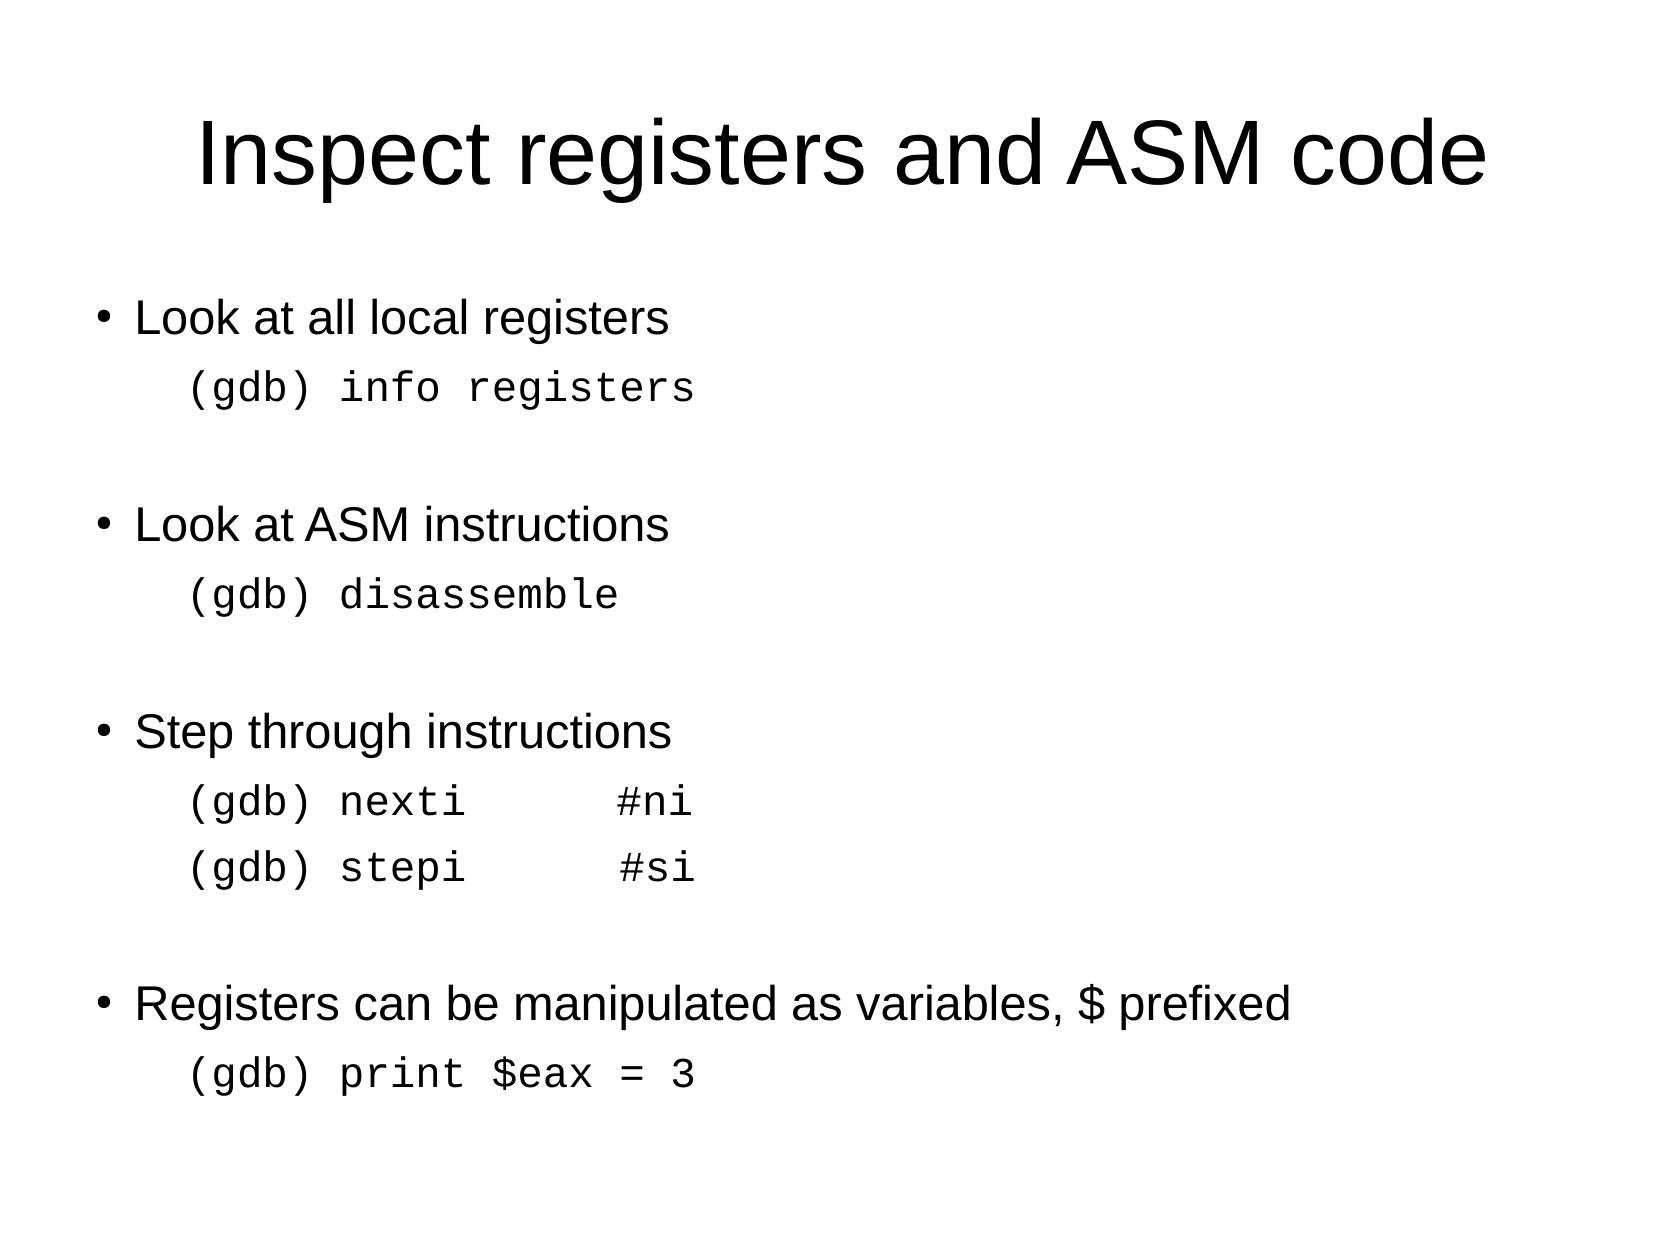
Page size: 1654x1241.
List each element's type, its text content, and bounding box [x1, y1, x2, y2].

title Inspect registers and ASM code [82, 49, 1571, 257]
list Look at all local registers (gdb) info registers Look at ASM instructions (gdb) disassemble Step through instructions (gdb) nexti #ni (gdb) stepi #si Registers can be manipulated as variables, $ prefixed (gdb) print $eax = 3 [82, 290, 1571, 1109]
